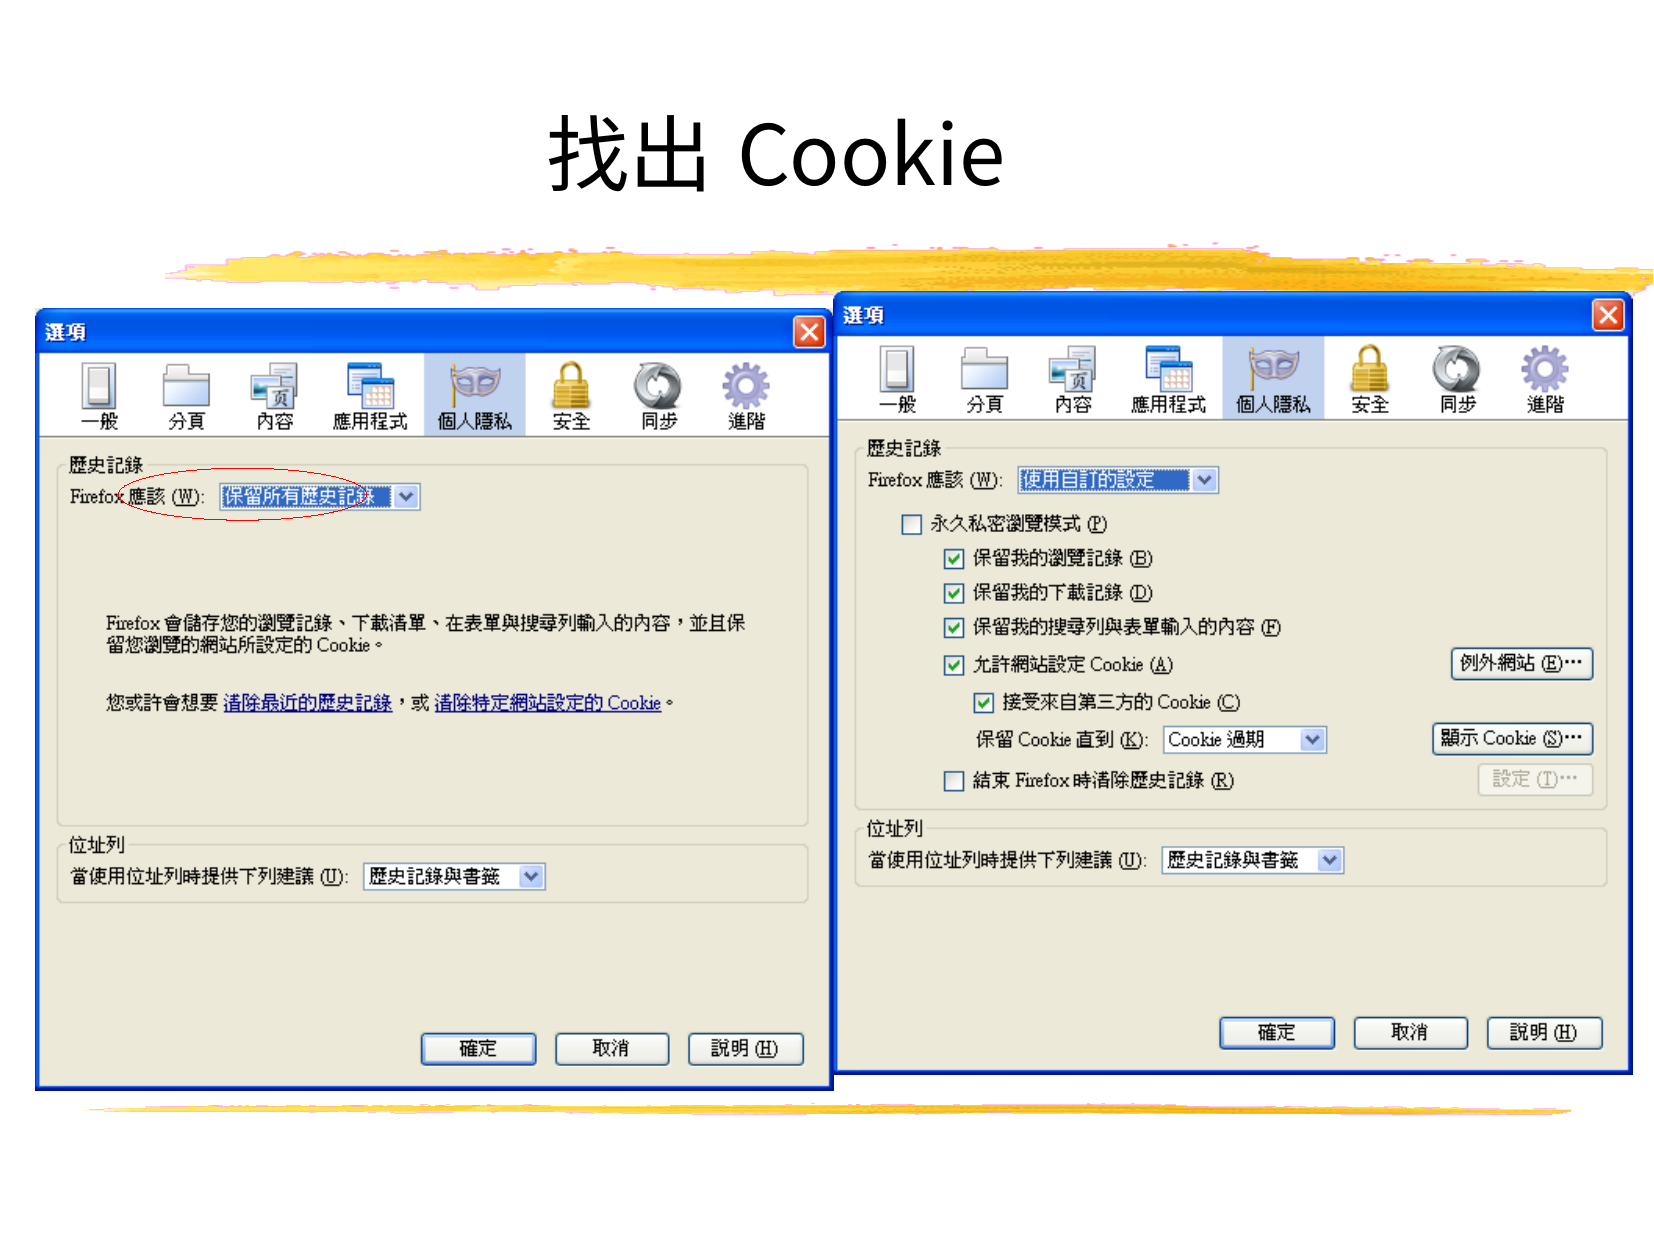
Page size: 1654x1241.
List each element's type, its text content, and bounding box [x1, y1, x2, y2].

title 找出Cookie [73, 39, 1479, 249]
picture [82, 1102, 1571, 1117]
picture [35, 237, 1654, 1092]
